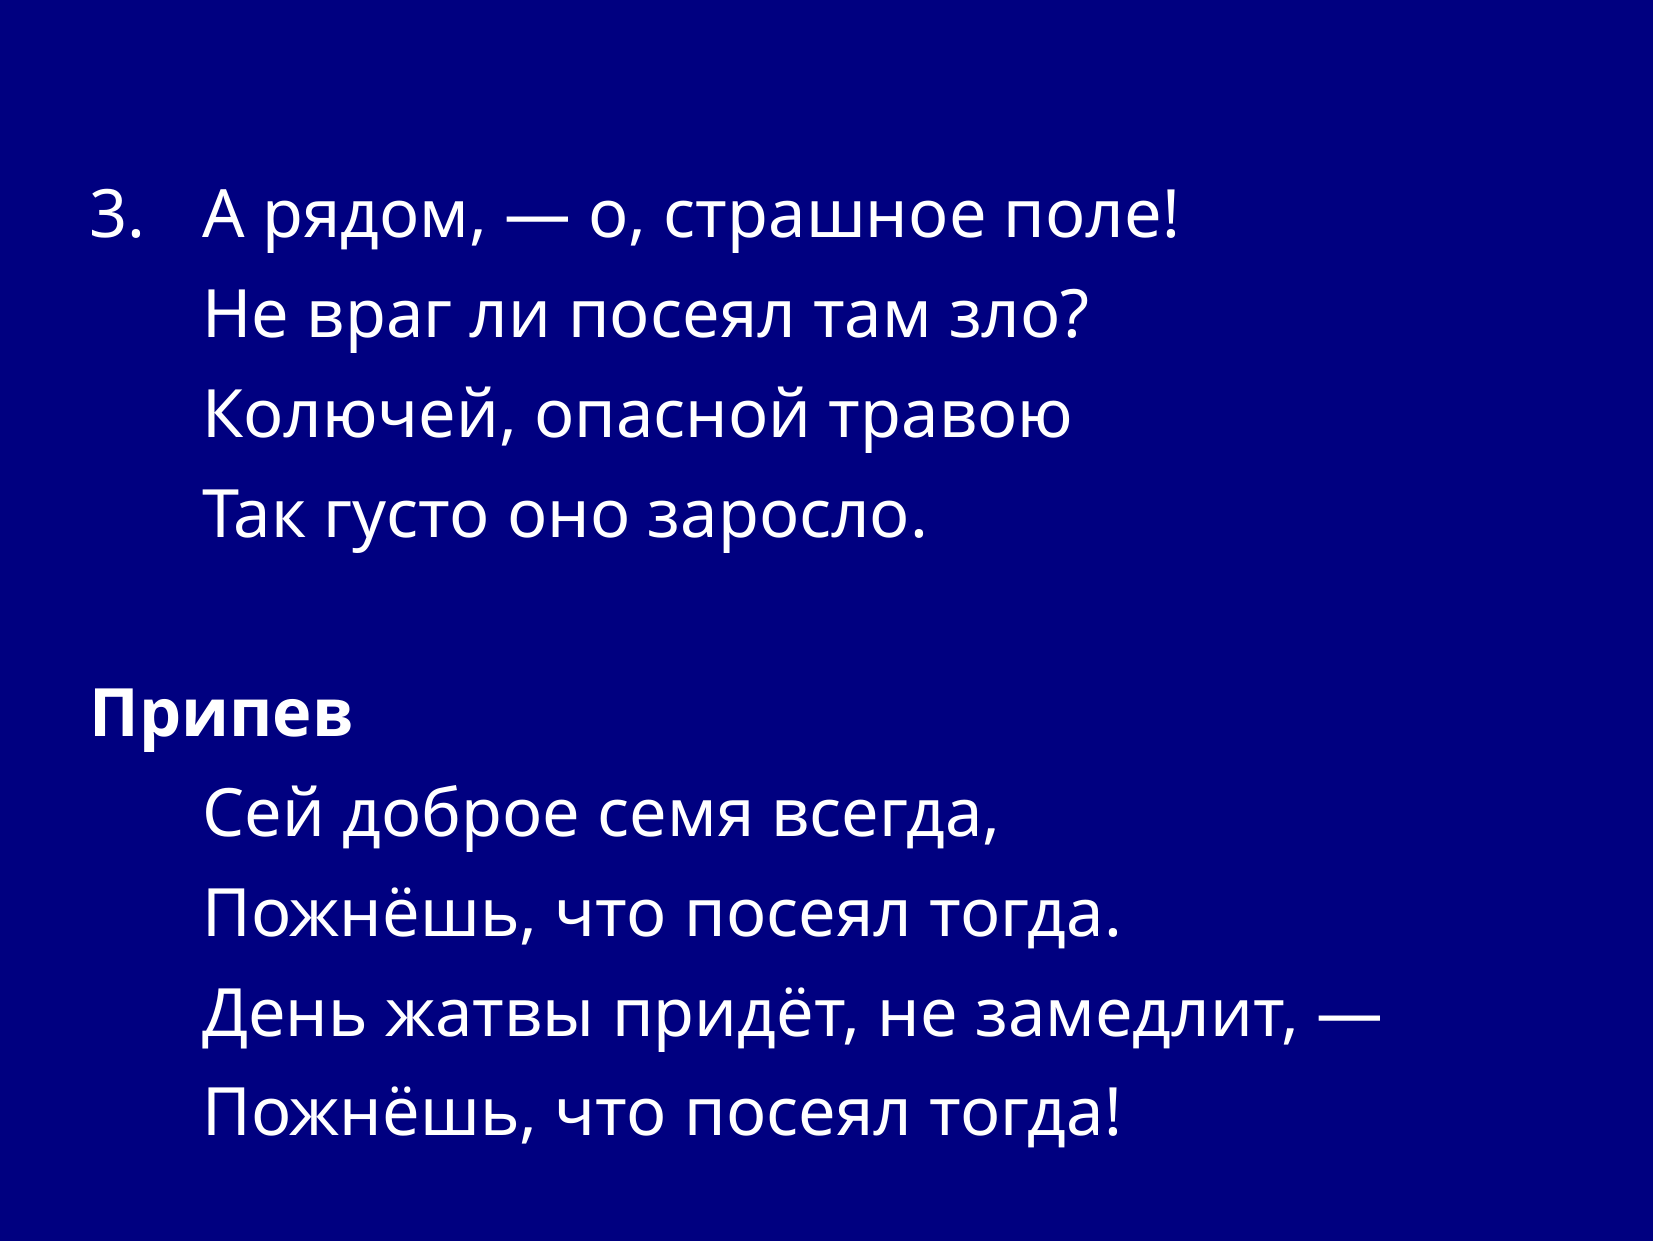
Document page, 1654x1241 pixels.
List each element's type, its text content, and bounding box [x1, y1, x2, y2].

text_box 3. А рядом, — о, страшное поле! Не враг ли посеял там зло? Колючей, опасной травою Так густо оно заросло. Припев Сей доброе семя всегда, Пожнёшь, что посеял тогда. День жатвы придёт, не замедлит, — Пожнёшь, что посеял тогда! [75, 150, 1576, 1163]
